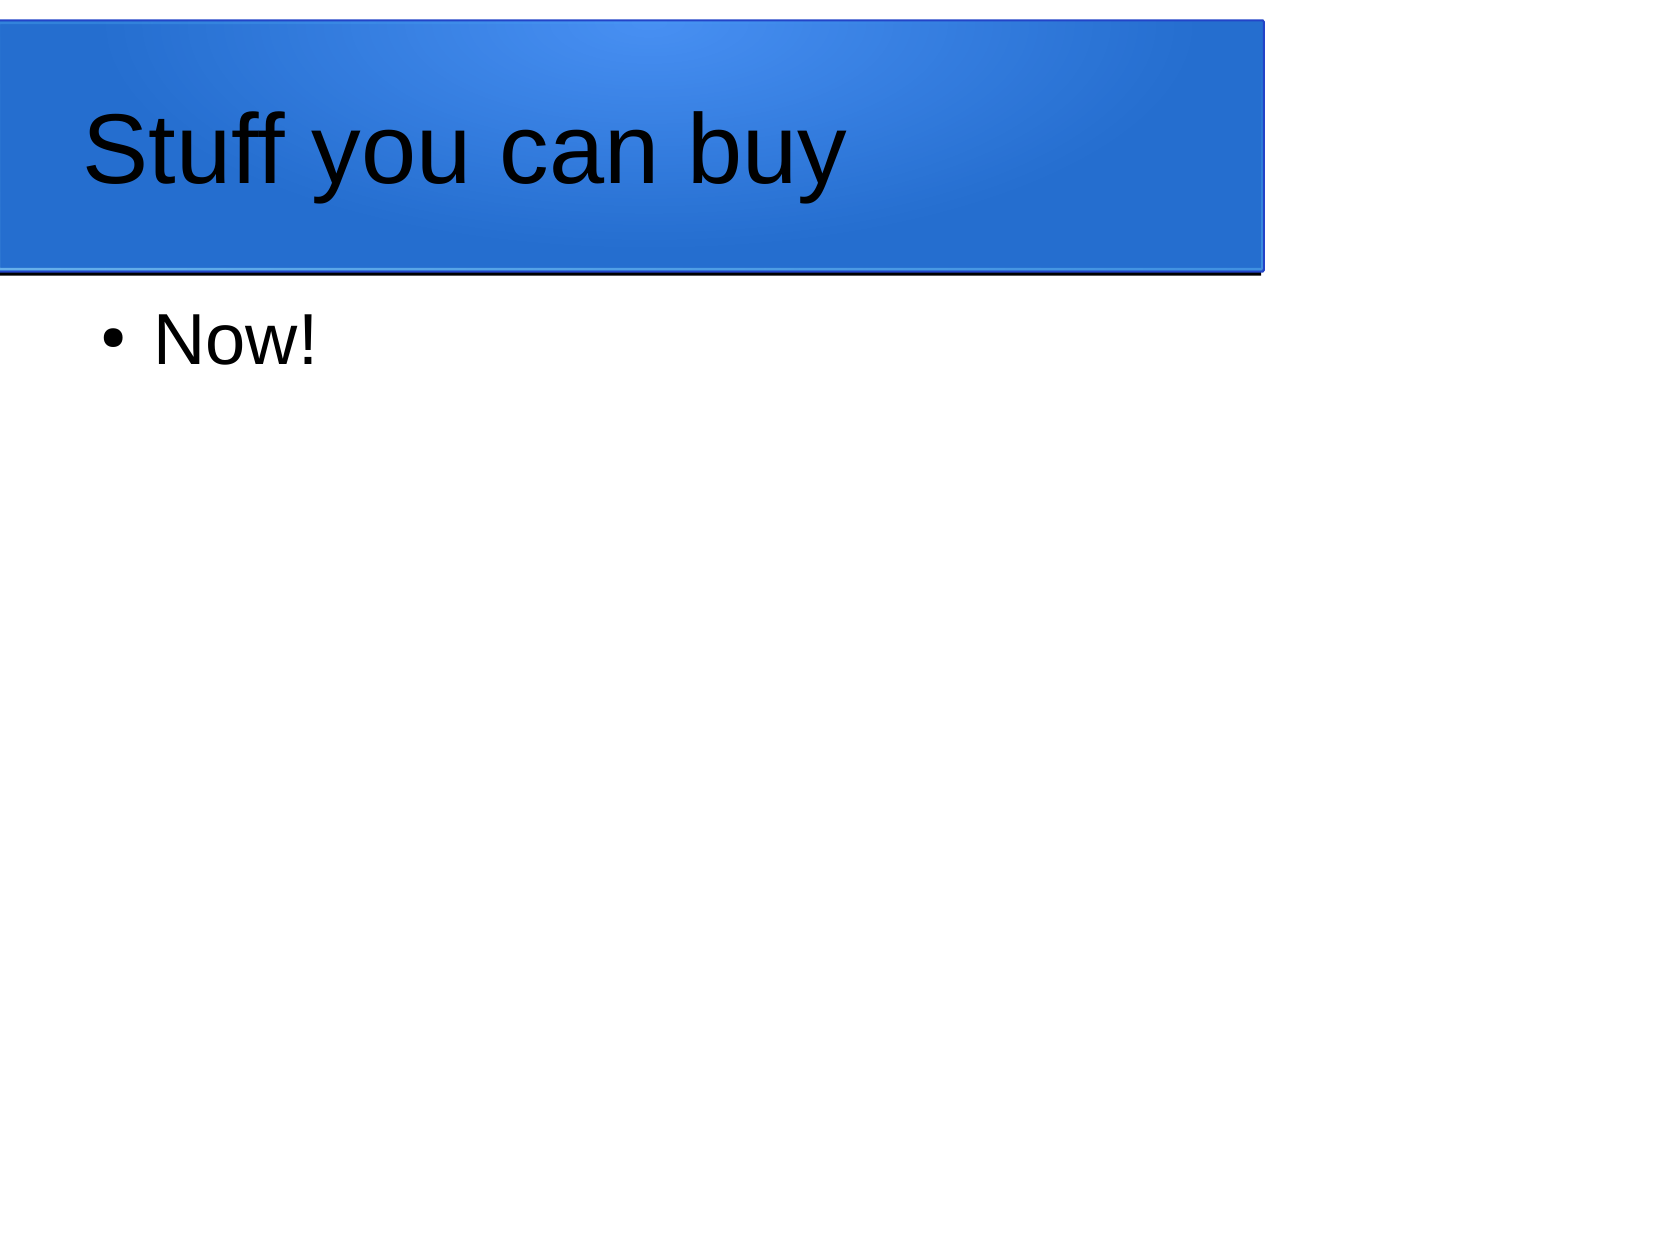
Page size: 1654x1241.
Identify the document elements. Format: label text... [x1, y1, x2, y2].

title Stuff you can buy [82, 47, 1235, 252]
list Now! [82, 299, 1571, 1019]
